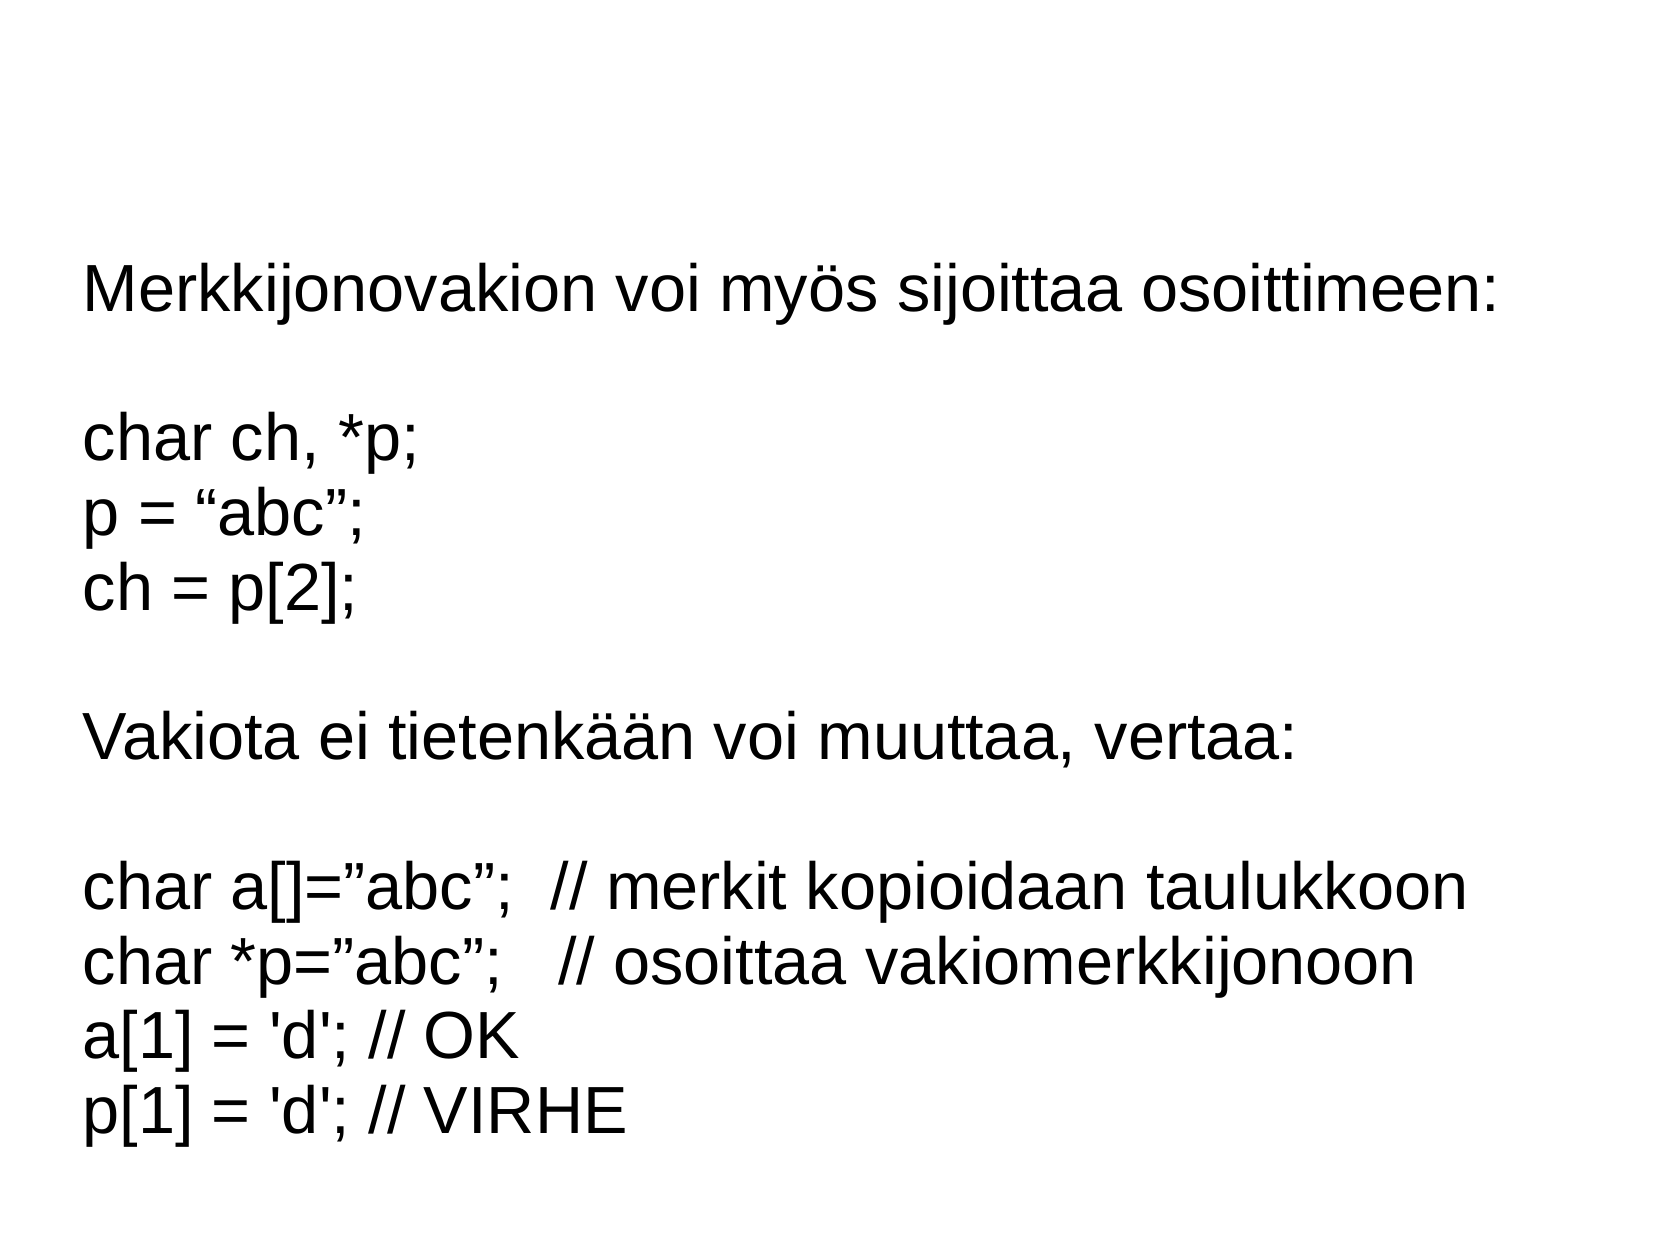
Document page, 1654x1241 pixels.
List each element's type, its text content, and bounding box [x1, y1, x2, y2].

text_box Merkkijonovakion voi myös sijoittaa osoittimeen: char ch, *p; p = “abc”; ch = p[2]; Vakiota ei tietenkään voi muuttaa, vertaa: char a[]=”abc”; // merkit kopioidaan taulukkoon char *p=”abc”; // osoittaa vakiomerkkijonoon a[1] = 'd'; // OK p[1] = 'd'; // VIRHE [82, 250, 1571, 1149]
